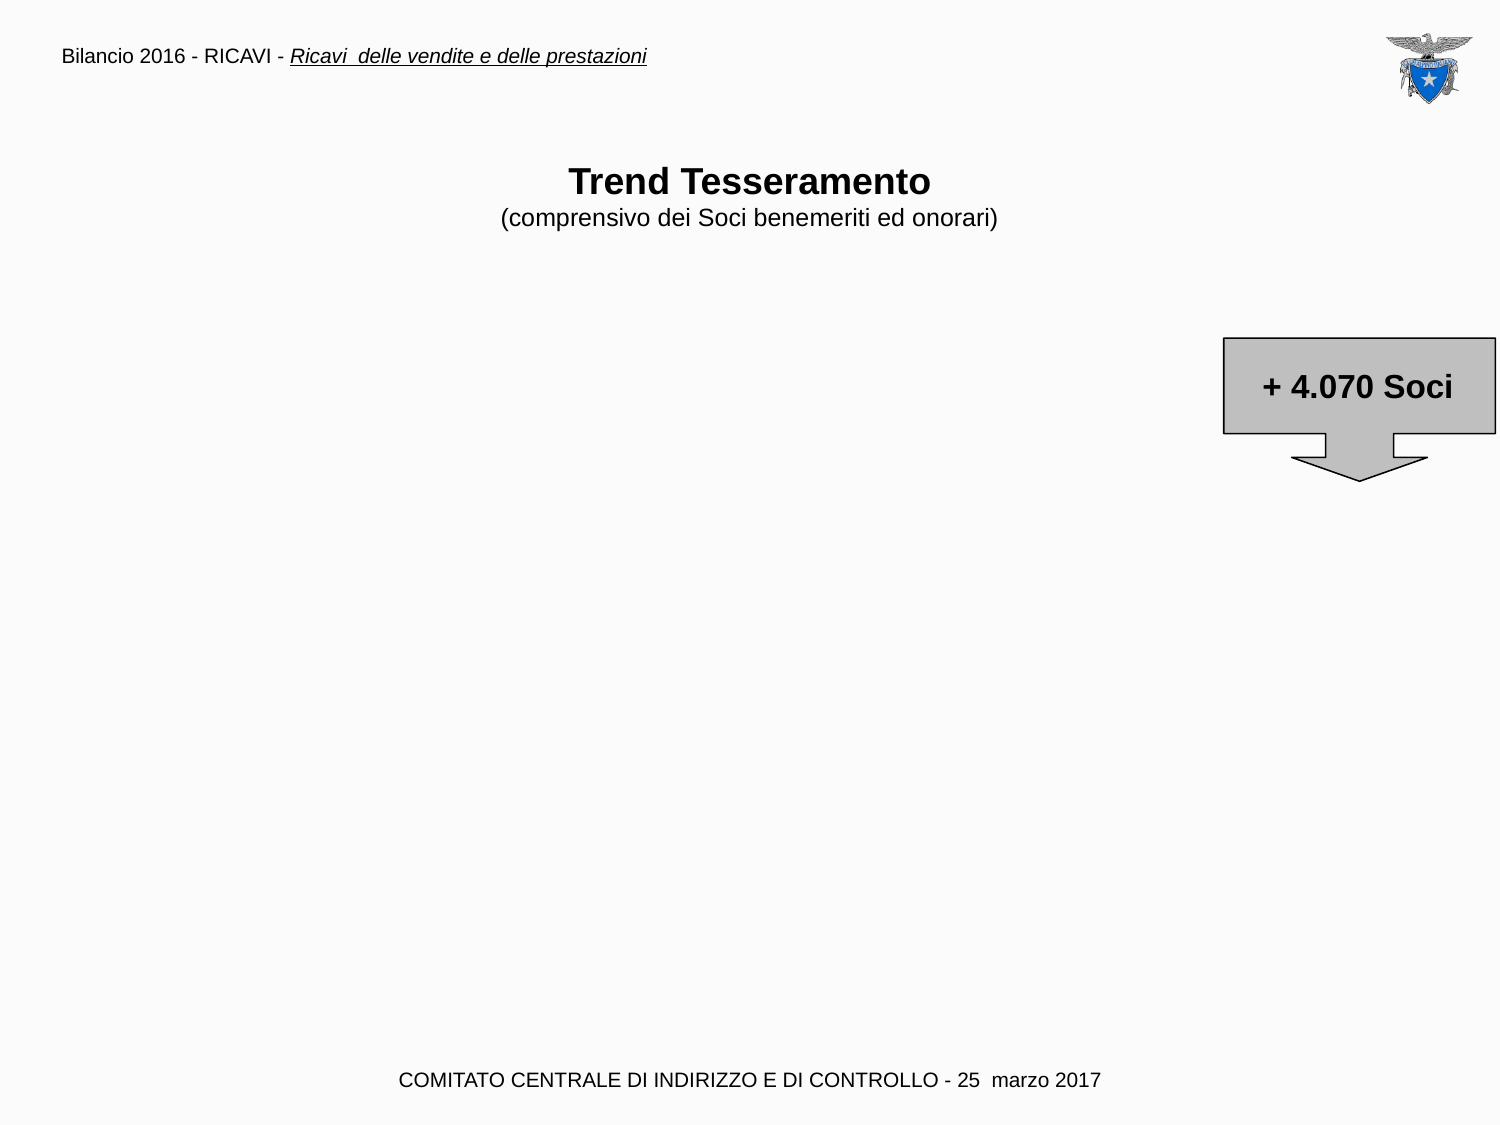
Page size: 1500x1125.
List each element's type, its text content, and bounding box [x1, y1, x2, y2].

picture [1382, 29, 1477, 112]
text_box COMITATO CENTRALE DI INDIRIZZO E DI CONTROLLO - 25 marzo 2017 [265, 1058, 1235, 1100]
text_box Bilancio 2016 - RICAVI - Ricavi delle vendite e delle prestazioni [46, 35, 715, 76]
text_box Trend Tesseramento (comprensivo dei Soci benemeriti ed onorari) [247, 148, 1252, 240]
text_box [1447, 338, 1496, 434]
chart [46, 255, 1447, 996]
text_box + 4.070 Soci [1234, 357, 1483, 413]
